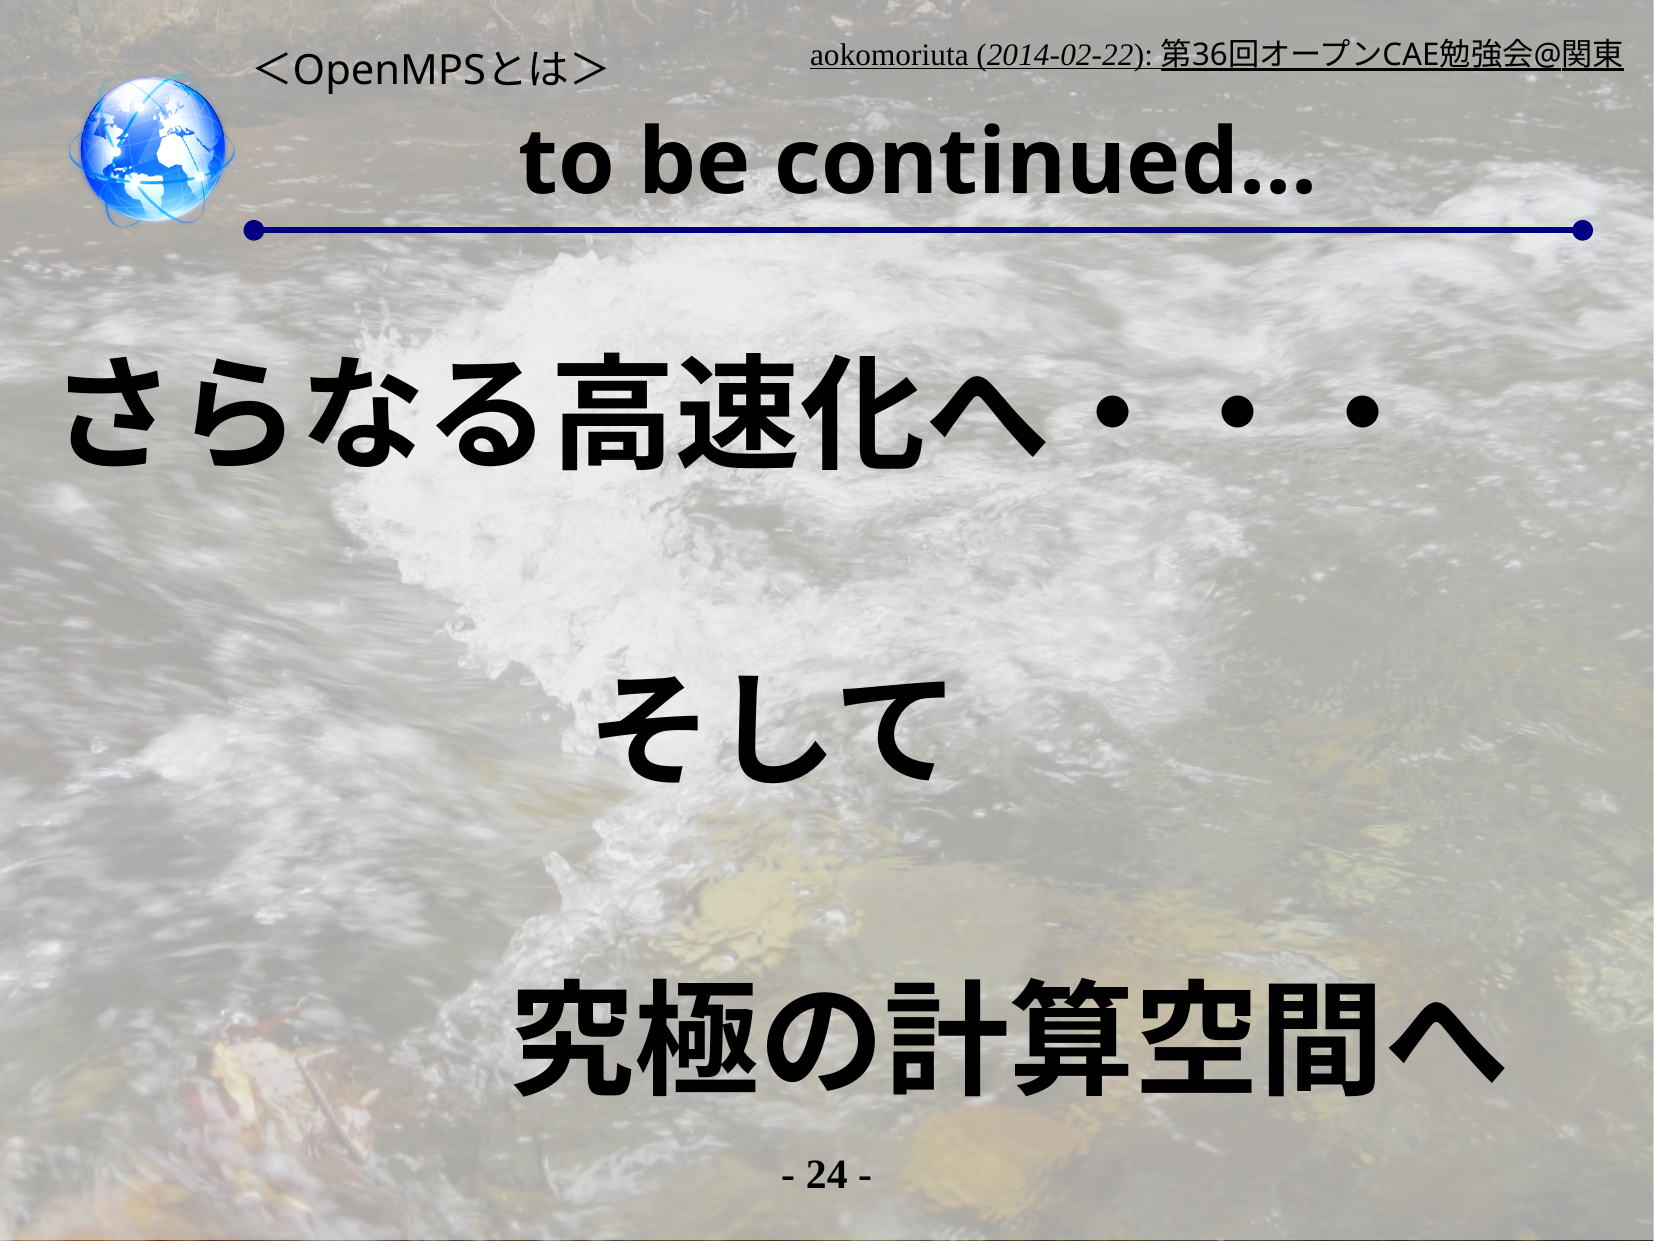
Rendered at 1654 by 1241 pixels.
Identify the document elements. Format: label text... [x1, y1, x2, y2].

text_box ＜OpenMPSとは＞ [236, 28, 1004, 119]
text_box さらなる高速化へ・・・ [23, 307, 1453, 511]
picture [65, 64, 237, 236]
text_box そして [59, 623, 1489, 827]
title to be continued... [265, 88, 1571, 227]
text_box 究極の計算空間へ [295, 933, 1654, 1137]
